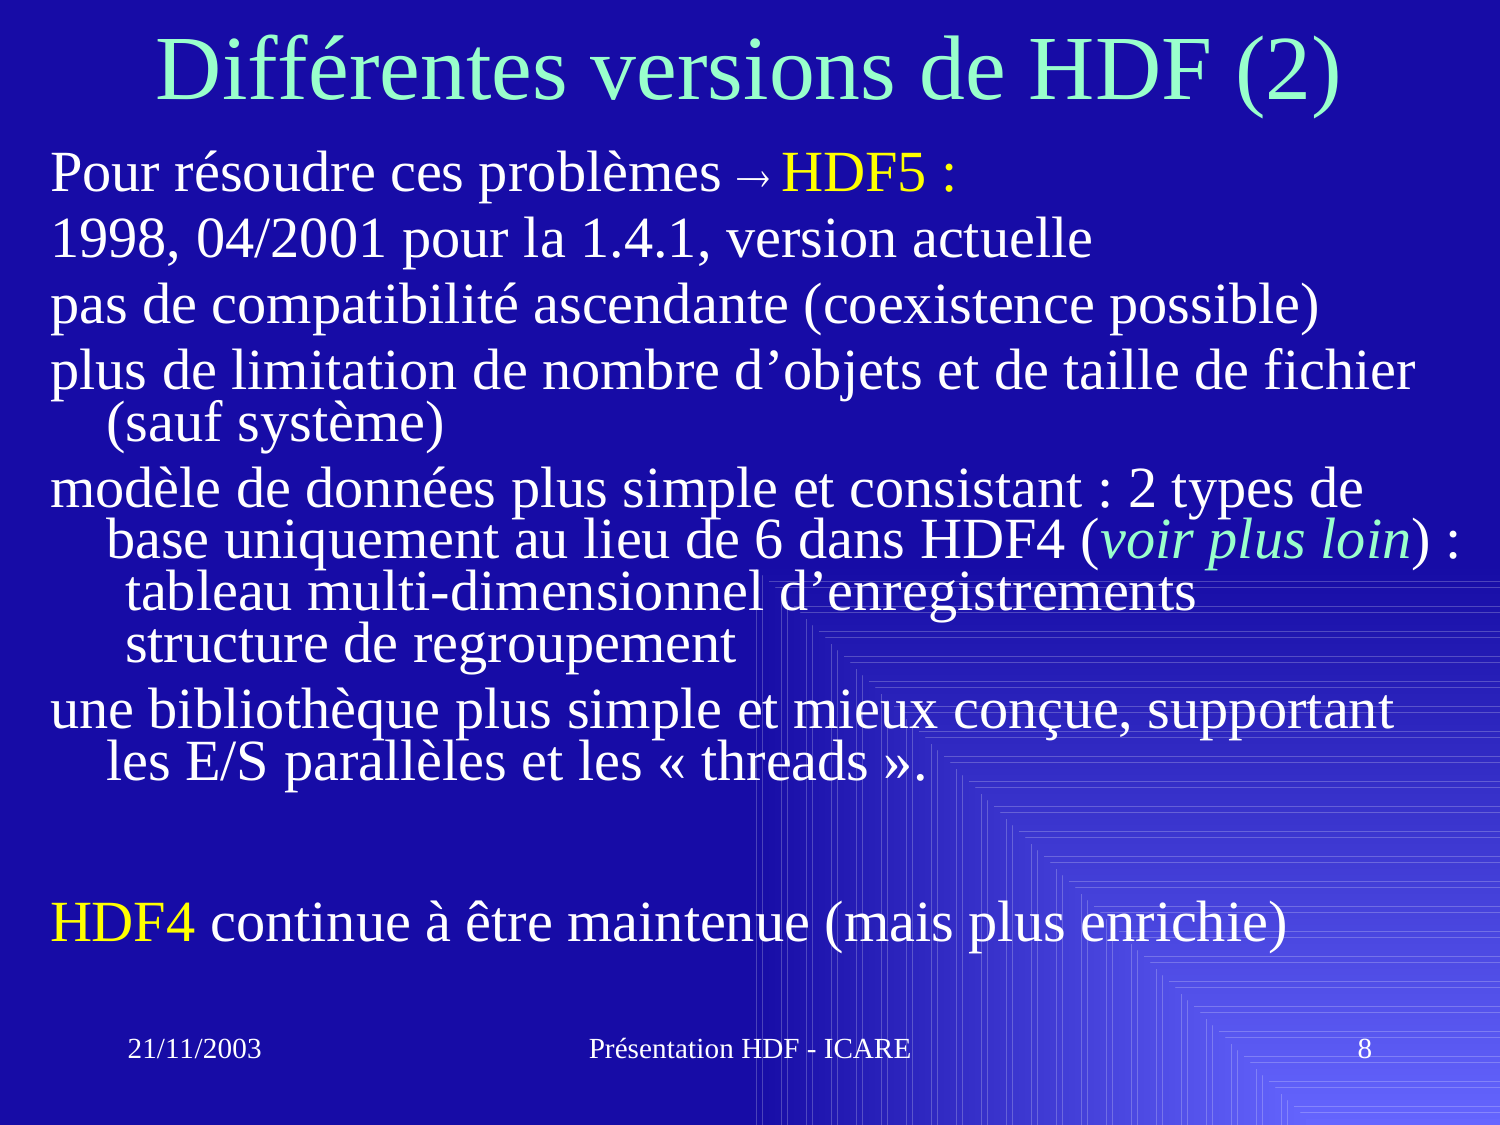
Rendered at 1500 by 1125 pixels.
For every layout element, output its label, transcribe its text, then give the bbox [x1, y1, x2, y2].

title Différentes versions de HDF (2) [37, 0, 1463, 138]
text_box HDF4 continue à être maintenue (mais plus enrichie) [50, 900, 1463, 988]
text_box Pour résoudre ces problèmes  HDF5 : 1998, 04/2001 pour la 1.4.1, version actuelle pas de compatibilité ascendante (coexistence possible) plus de limitation de nombre d’objets et de taille de fichier (sauf système) modèle de données plus simple et consistant : 2 types de base uniquement au lieu de 6 dans HDF4 (voir plus loin) : tableau multi-dimensionnel d’enregistrements structure de regroupement une bibliothèque plus simple et mieux conçue, supportant les E/S parallèles et les « threads ». [50, 149, 1463, 850]
